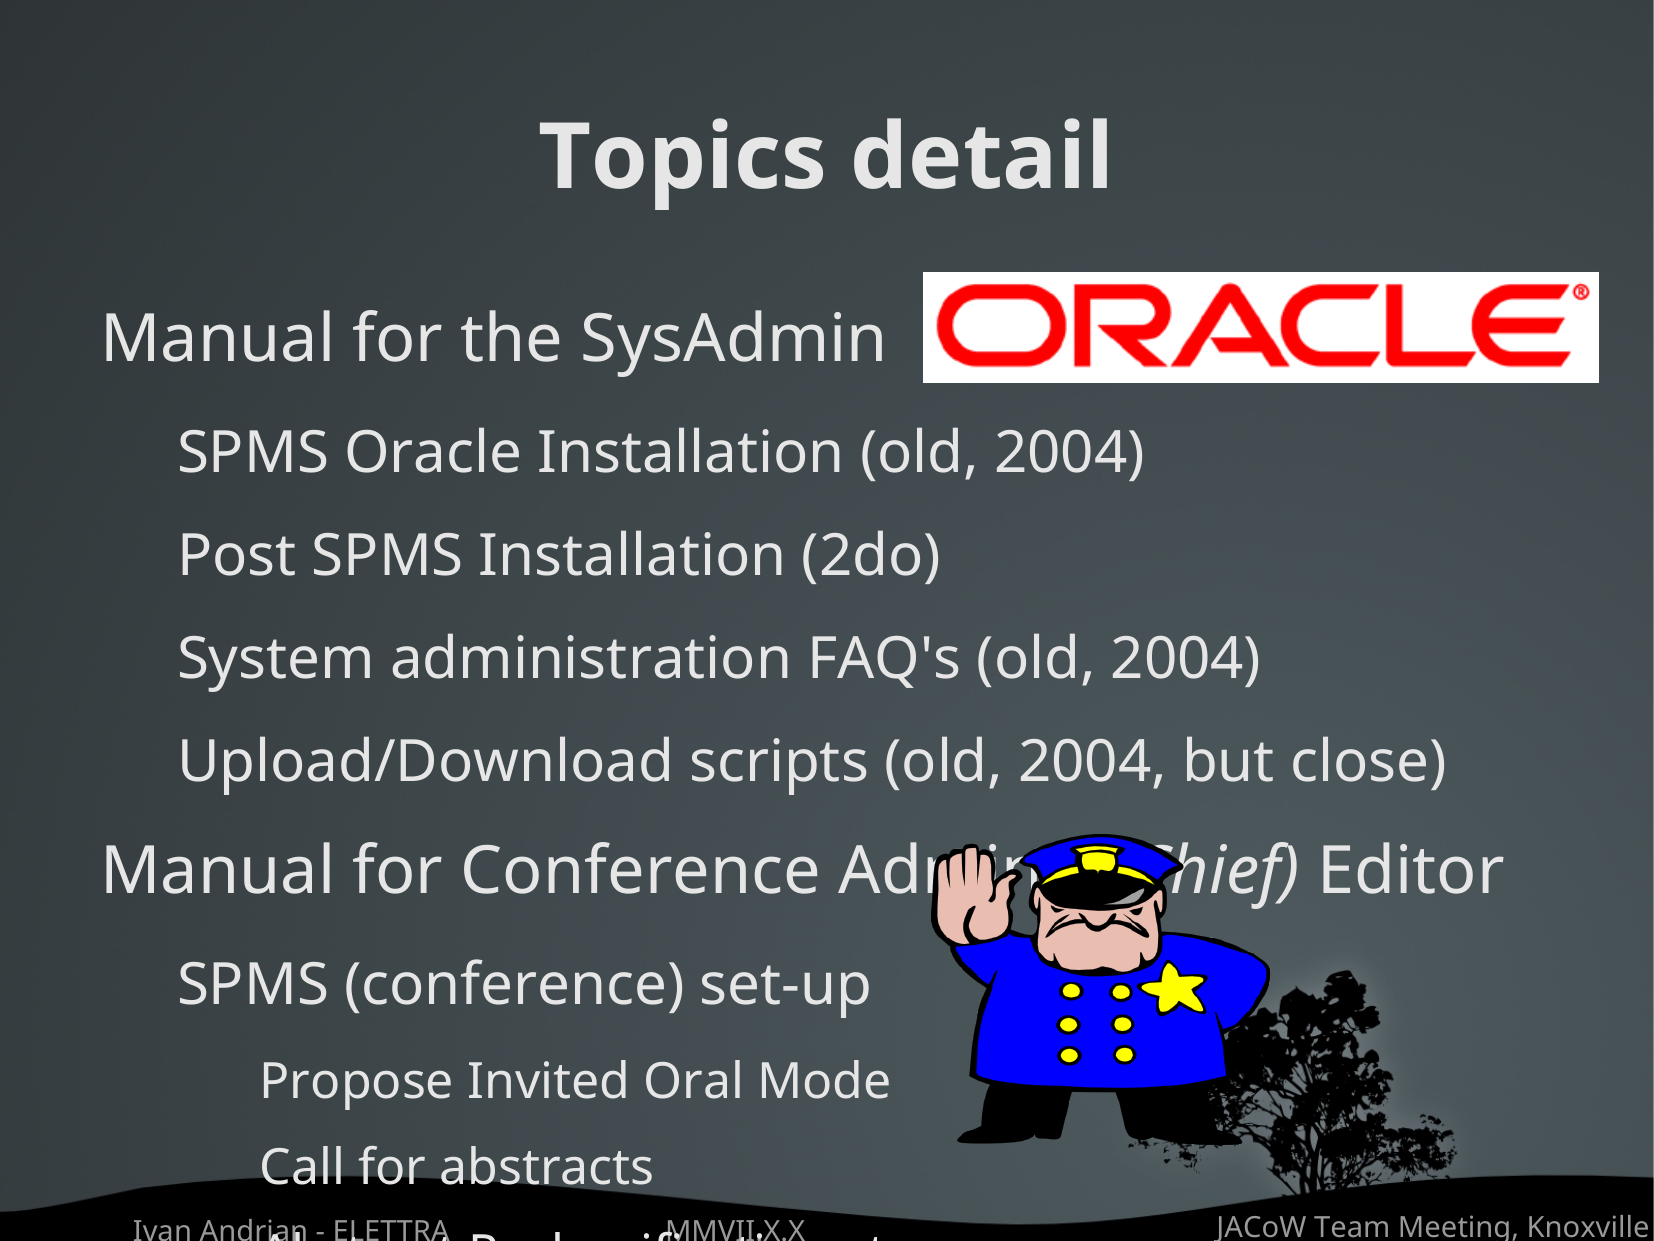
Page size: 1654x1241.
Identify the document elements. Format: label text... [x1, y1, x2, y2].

picture [696, 1224, 703, 1241]
list Manual for the SysAdmin SPMS Oracle Installation (old, 2004) Post SPMS Installation (2do) System administration FAQ's (old, 2004) Upload/Download scripts (old, 2004, but close) Manual for Conference Admin – (Chief) Editor SPMS (conference) set-up Propose Invited Oral Mode Call for abstracts Abstract Reclassification etc. [82, 290, 1571, 1166]
picture [766, 1232, 777, 1241]
picture [223, 1227, 231, 1241]
picture [389, 1222, 403, 1241]
picture [791, 1232, 802, 1241]
picture [205, 1224, 211, 1232]
picture [437, 1224, 443, 1232]
picture [434, 1235, 445, 1241]
picture [705, 1224, 712, 1241]
picture [670, 1224, 677, 1241]
picture [1497, 1223, 1506, 1235]
picture [679, 1224, 686, 1241]
picture [179, 1227, 187, 1241]
picture [417, 1222, 425, 1230]
picture [161, 1233, 168, 1239]
title Topics detail [82, 56, 1571, 250]
picture [295, 1227, 303, 1241]
picture [202, 1235, 215, 1241]
picture [240, 1227, 249, 1239]
picture [0, 0, 1654, 1241]
picture [417, 1232, 426, 1241]
